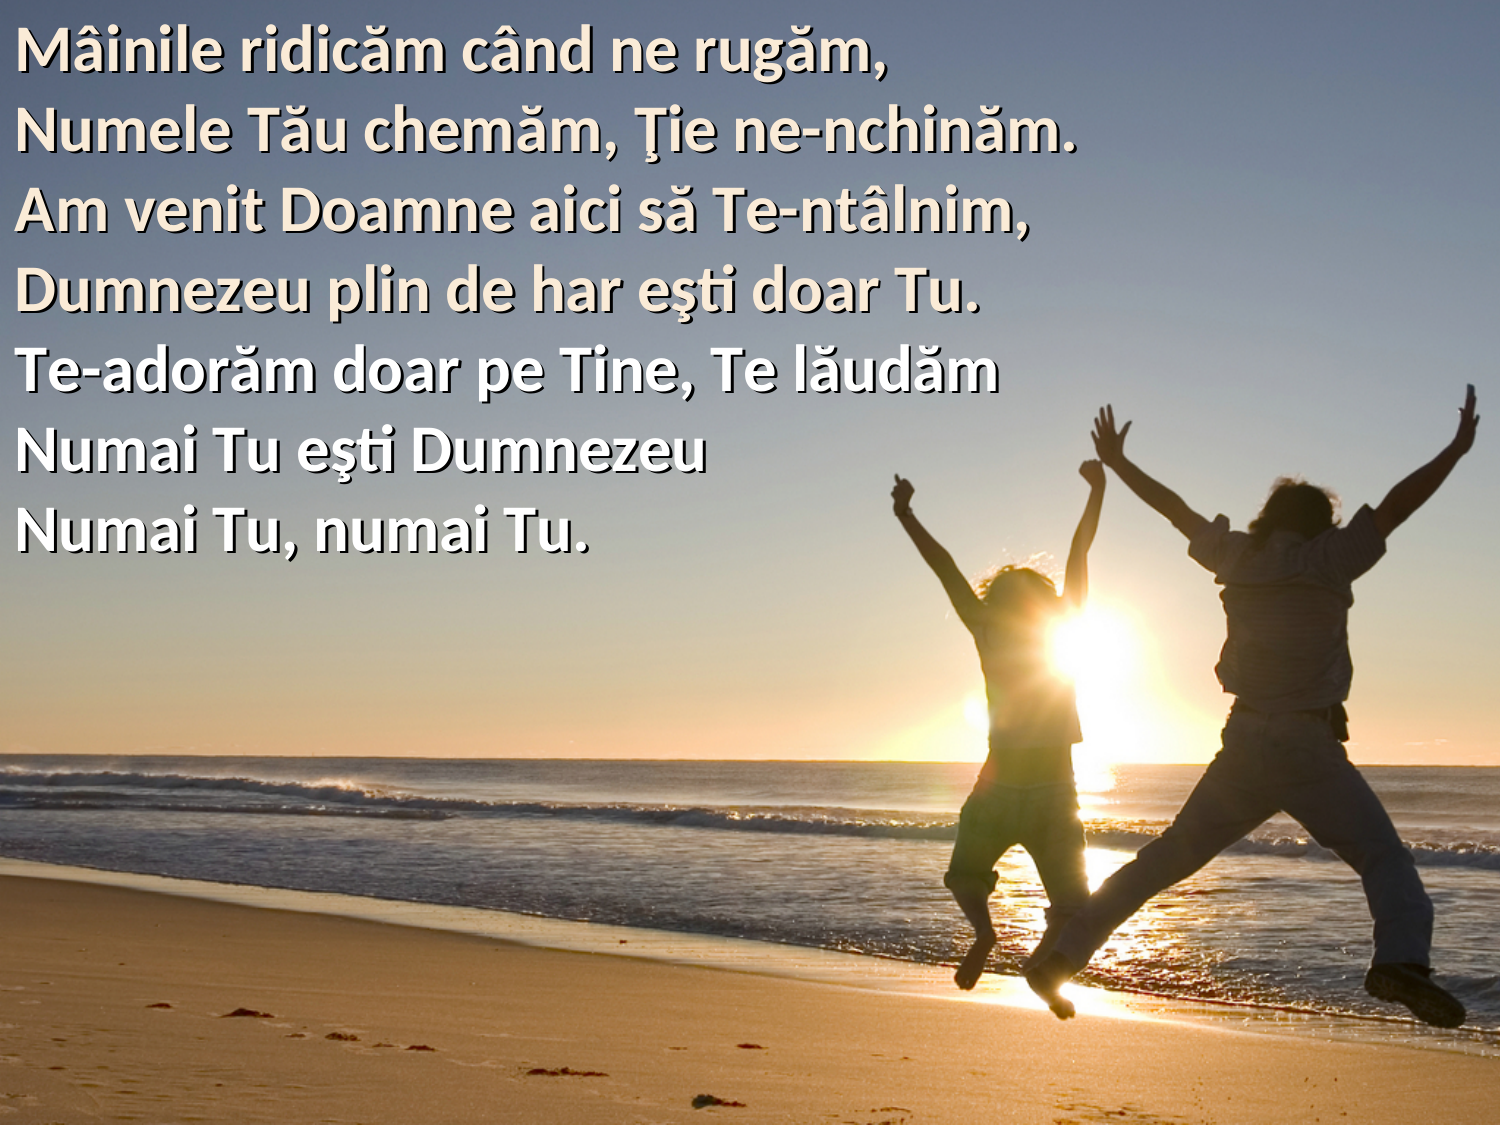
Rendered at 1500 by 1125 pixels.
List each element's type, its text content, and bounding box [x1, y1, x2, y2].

text_box Mâinile ridicăm când ne rugăm, Numele Tău chemăm, Ţie ne-nchinăm. Am venit Doamne aici să Te-ntâlnim, Dumnezeu plin de har eşti doar Tu. Te-adorăm doar pe Tine, Te lăudăm Numai Tu eşti Dumnezeu Numai Tu, numai Tu. [0, 0, 1232, 652]
picture [0, 0, 1500, 1125]
